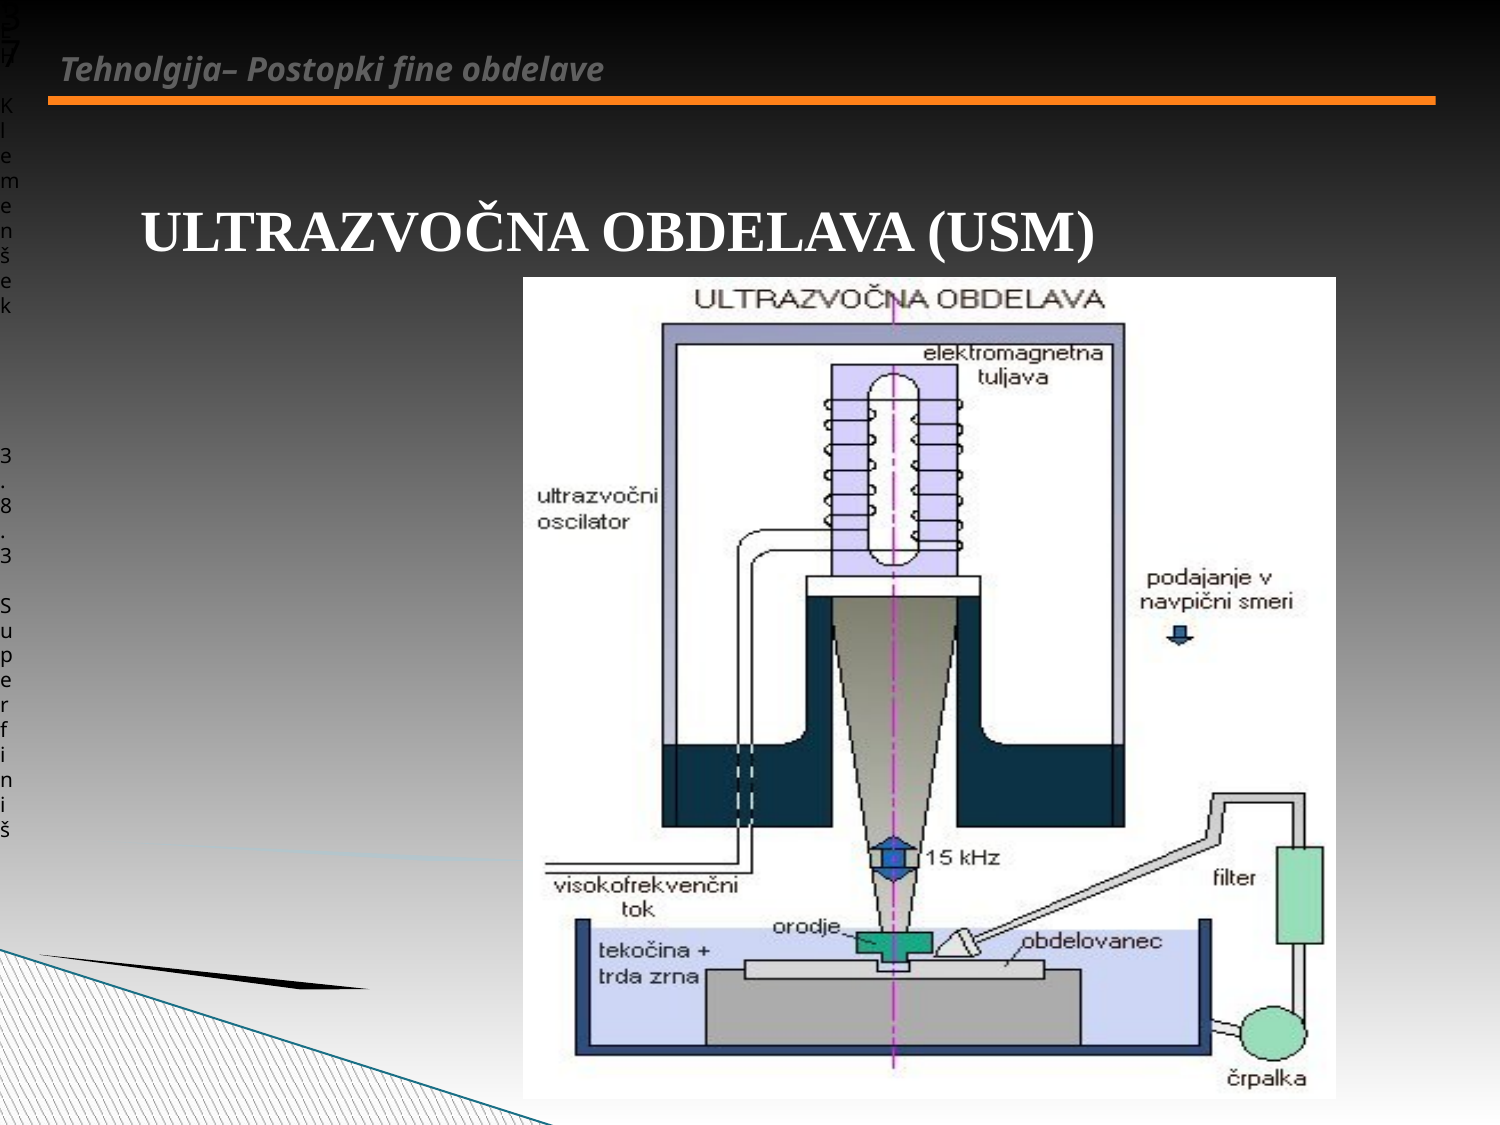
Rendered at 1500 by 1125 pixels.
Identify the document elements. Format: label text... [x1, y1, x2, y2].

picture [523, 277, 1336, 1099]
picture [0, 952, 543, 1125]
text_box ULTRAZVOČNA OBDELAVA (USM) [126, 185, 1167, 331]
